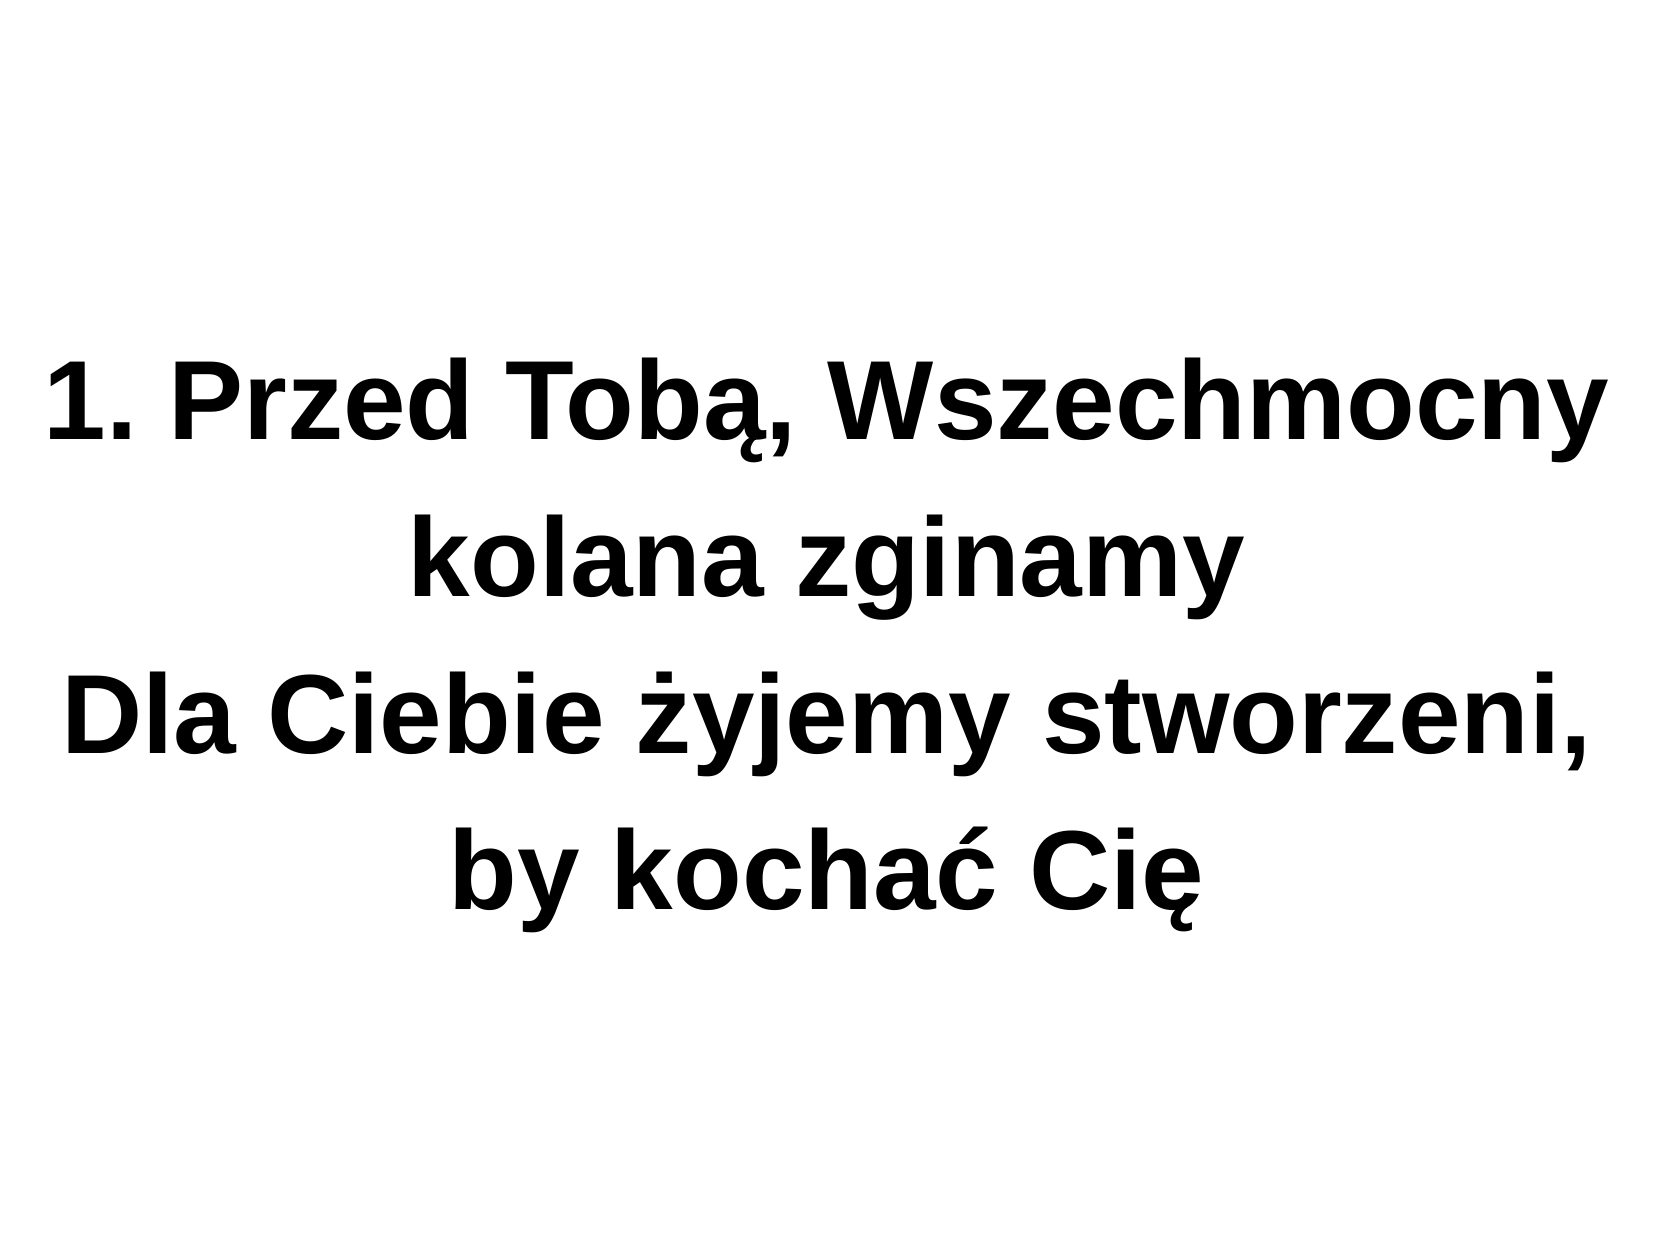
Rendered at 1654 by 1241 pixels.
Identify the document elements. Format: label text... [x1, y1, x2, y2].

subtitle 1. Przed Tobą, Wszechmocny kolana zginamy Dla Ciebie żyjemy stworzeni, by kochać Cię [0, 0, 1654, 1241]
